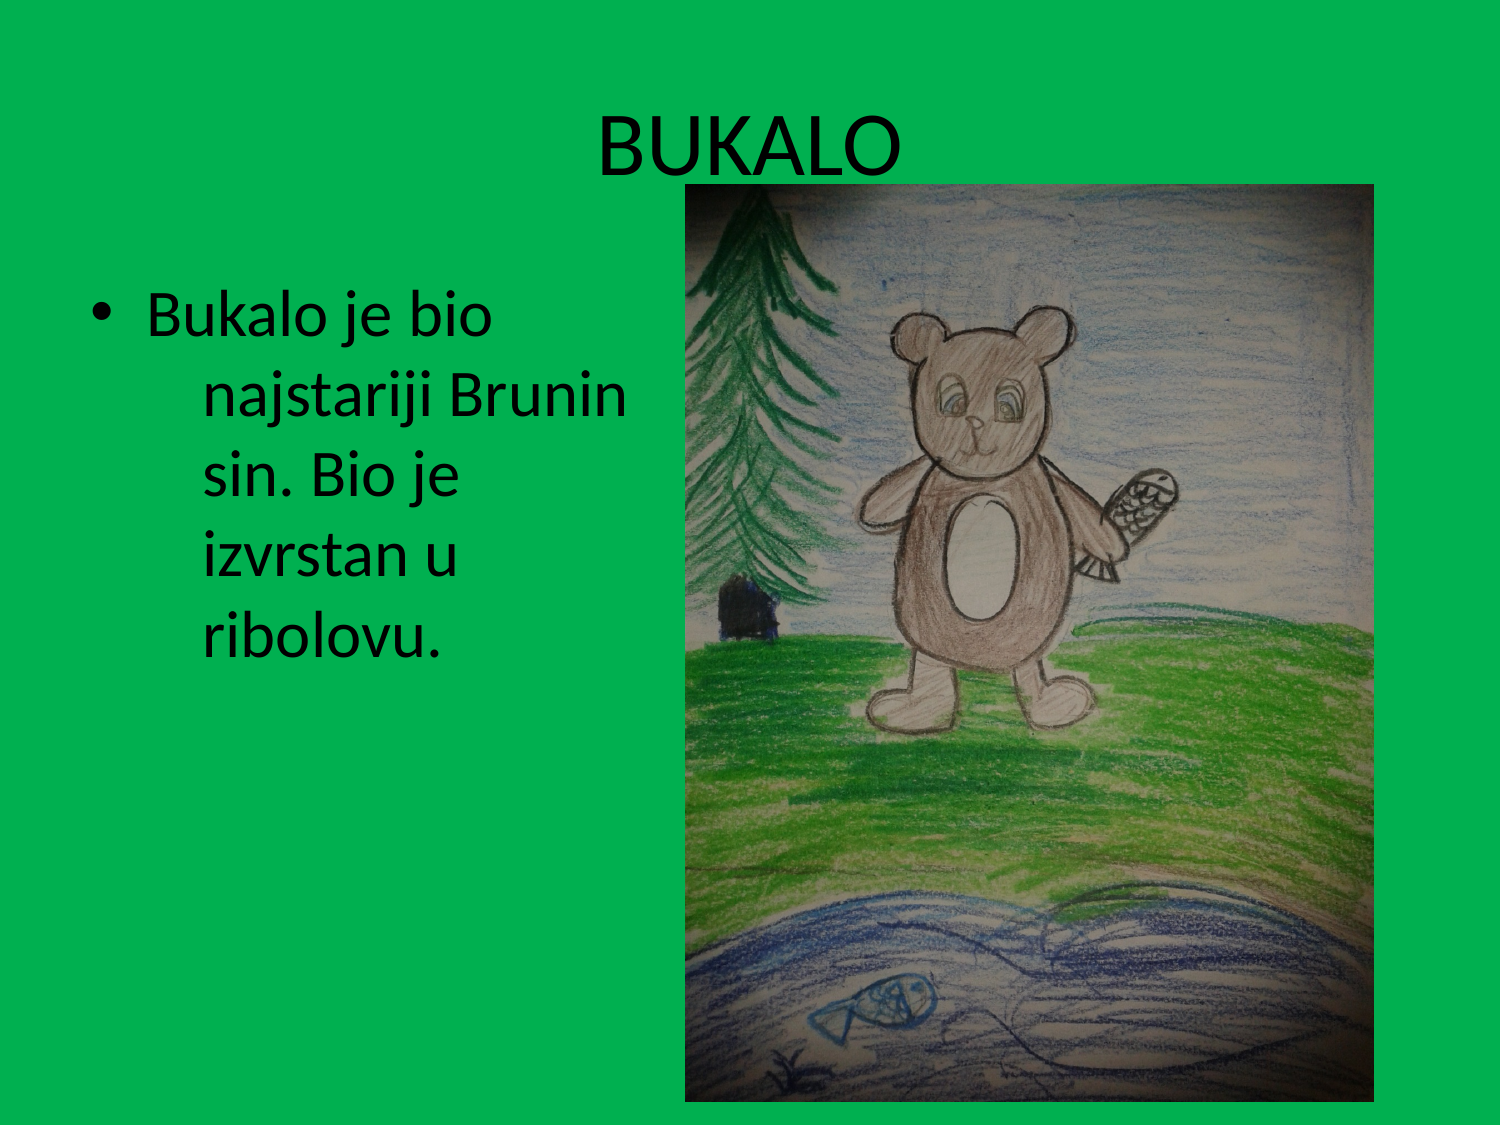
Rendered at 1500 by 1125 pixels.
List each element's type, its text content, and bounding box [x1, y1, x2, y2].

list Bukalo je bio najstariji Brunin sin. Bio je izvrstan u ribolovu. [75, 262, 680, 1059]
title BUKALO [75, 45, 1426, 233]
picture [685, 184, 1374, 1102]
